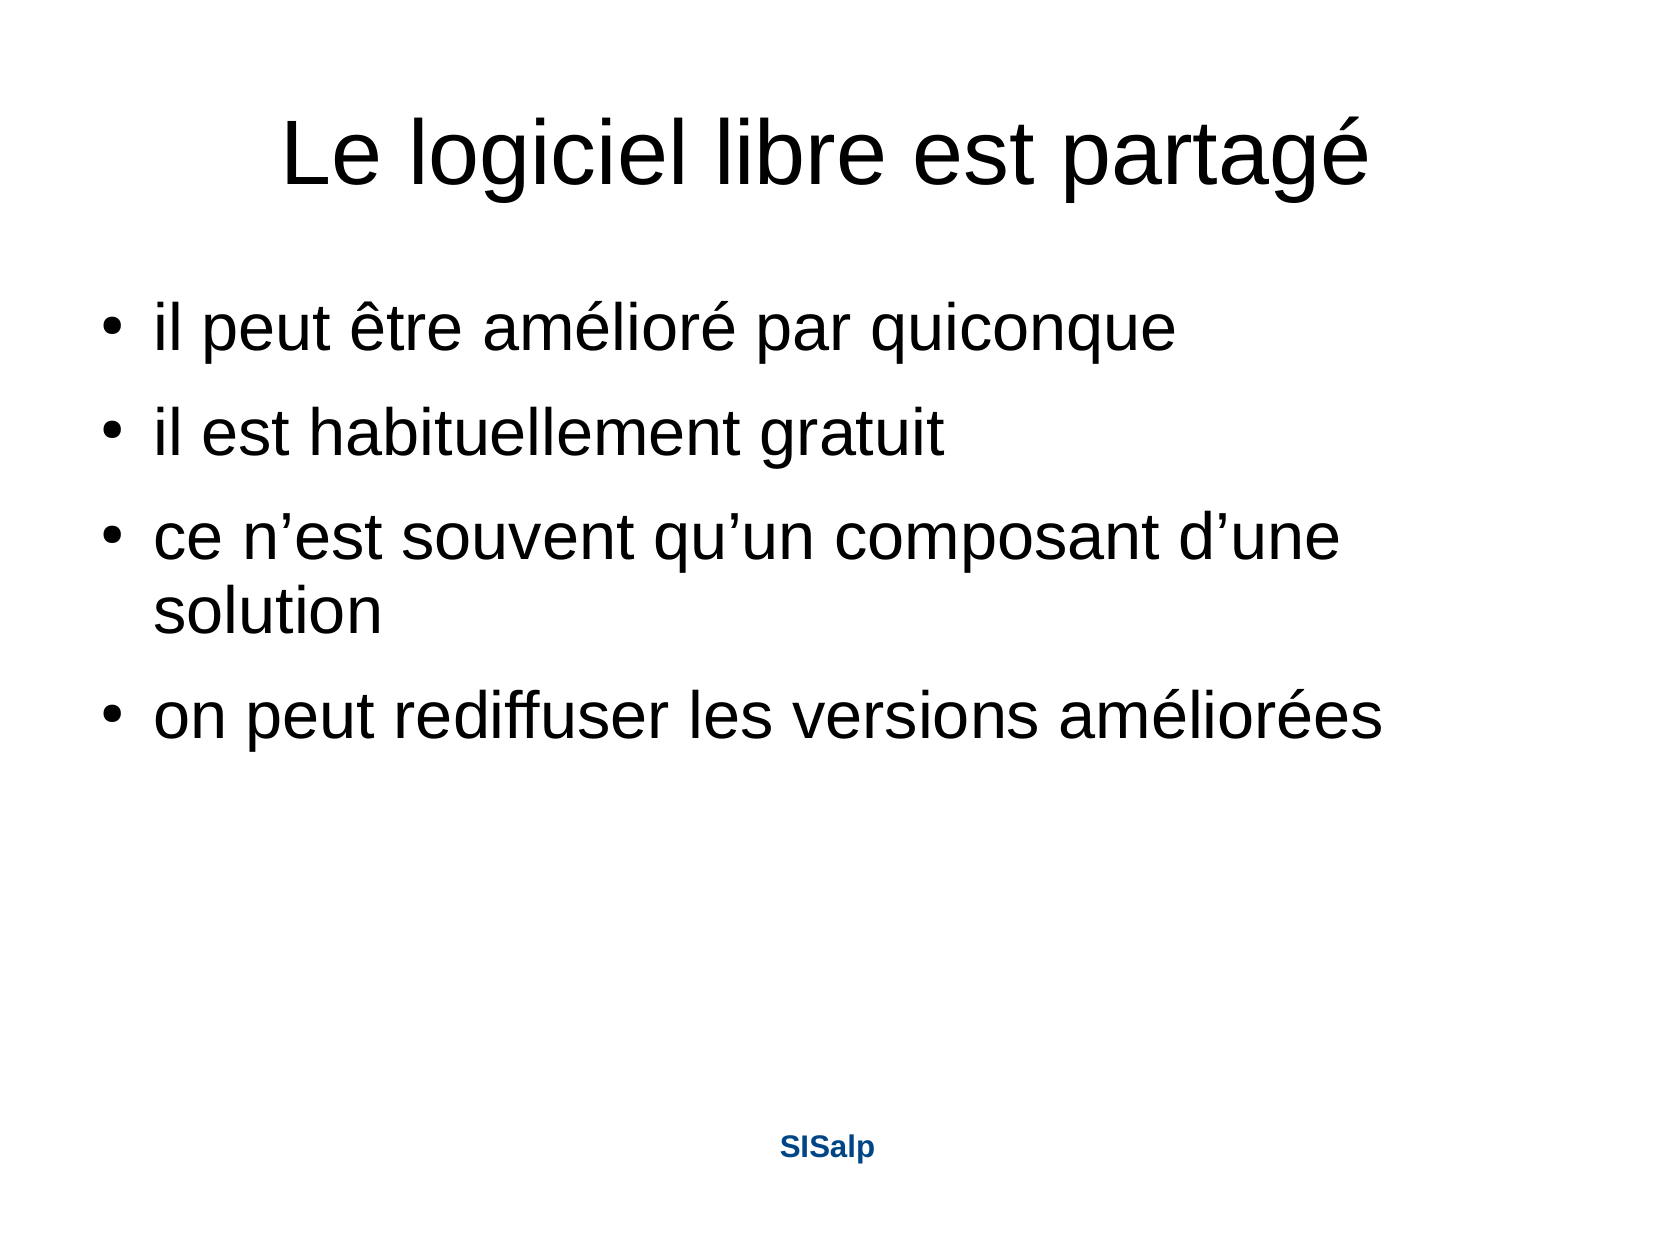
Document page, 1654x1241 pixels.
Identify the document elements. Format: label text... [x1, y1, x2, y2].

title Le logiciel libre est partagé [82, 49, 1571, 257]
list il peut être amélioré par quiconque il est habituellement gratuit ce n’est souvent qu’un composant d’une solution on peut rediffuser les versions améliorées [82, 290, 1571, 1010]
